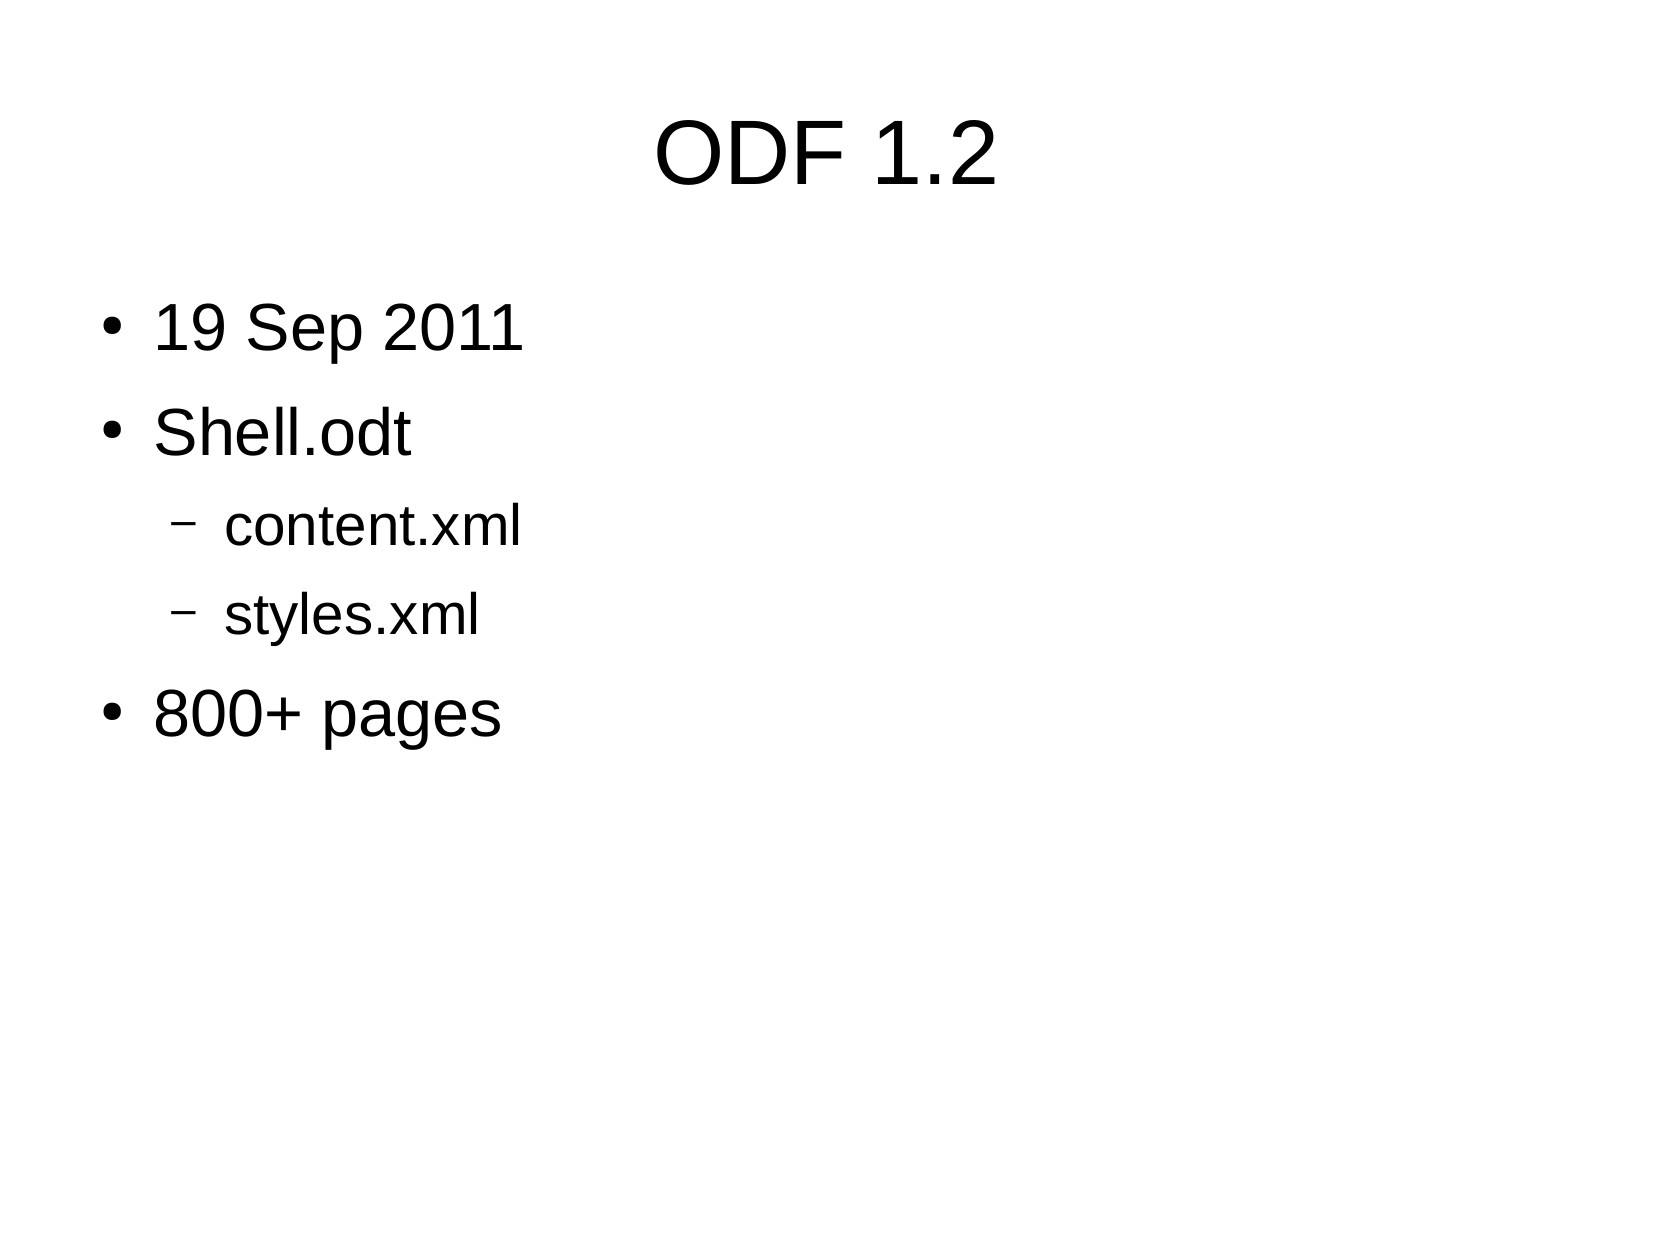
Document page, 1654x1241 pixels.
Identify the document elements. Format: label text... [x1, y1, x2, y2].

list 19 Sep 2011 Shell.odt content.xml styles.xml 800+ pages [82, 290, 1571, 1010]
title ODF 1.2 [82, 49, 1571, 257]
